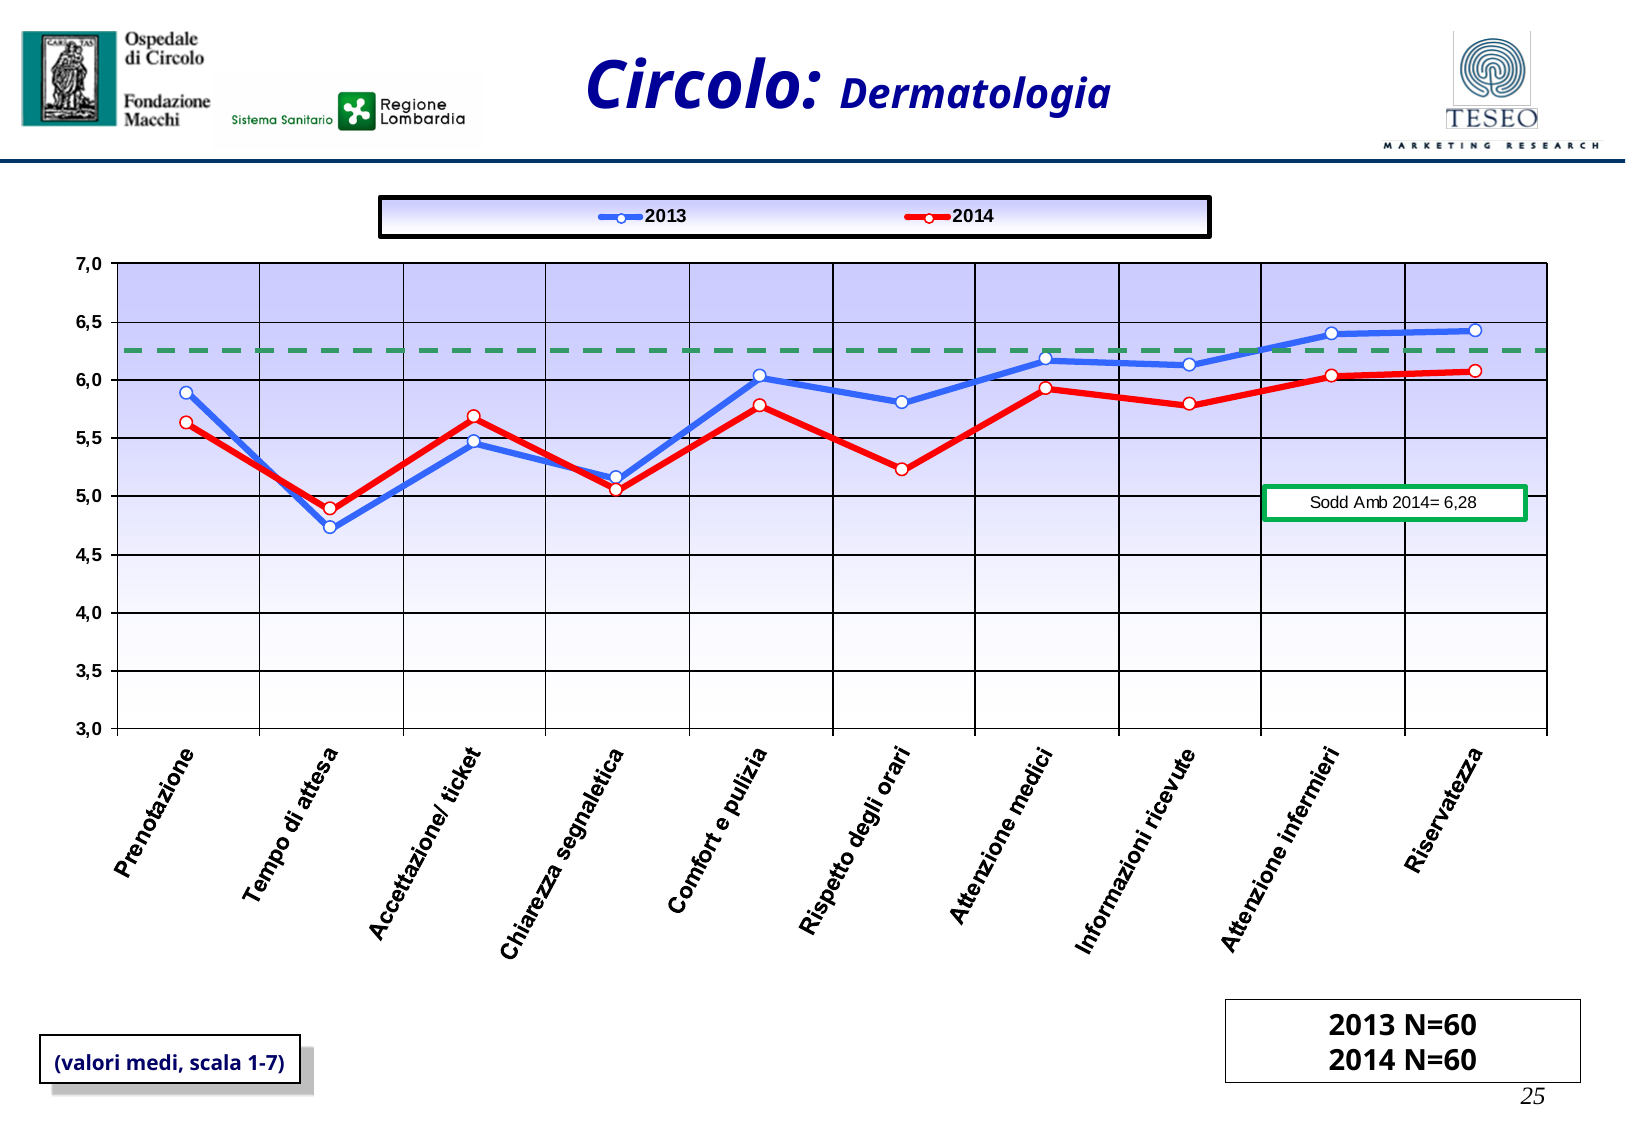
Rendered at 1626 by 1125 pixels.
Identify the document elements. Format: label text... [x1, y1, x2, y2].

text_box Circolo: Dermatologia [304, 18, 1392, 144]
picture [46, 184, 1564, 1125]
picture [1381, 31, 1604, 149]
text_box 2013 N=60 2014 N=60 [1225, 999, 1581, 1083]
text_box (valori medi, scala 1-7) [39, 1034, 300, 1083]
picture [21, 31, 483, 149]
